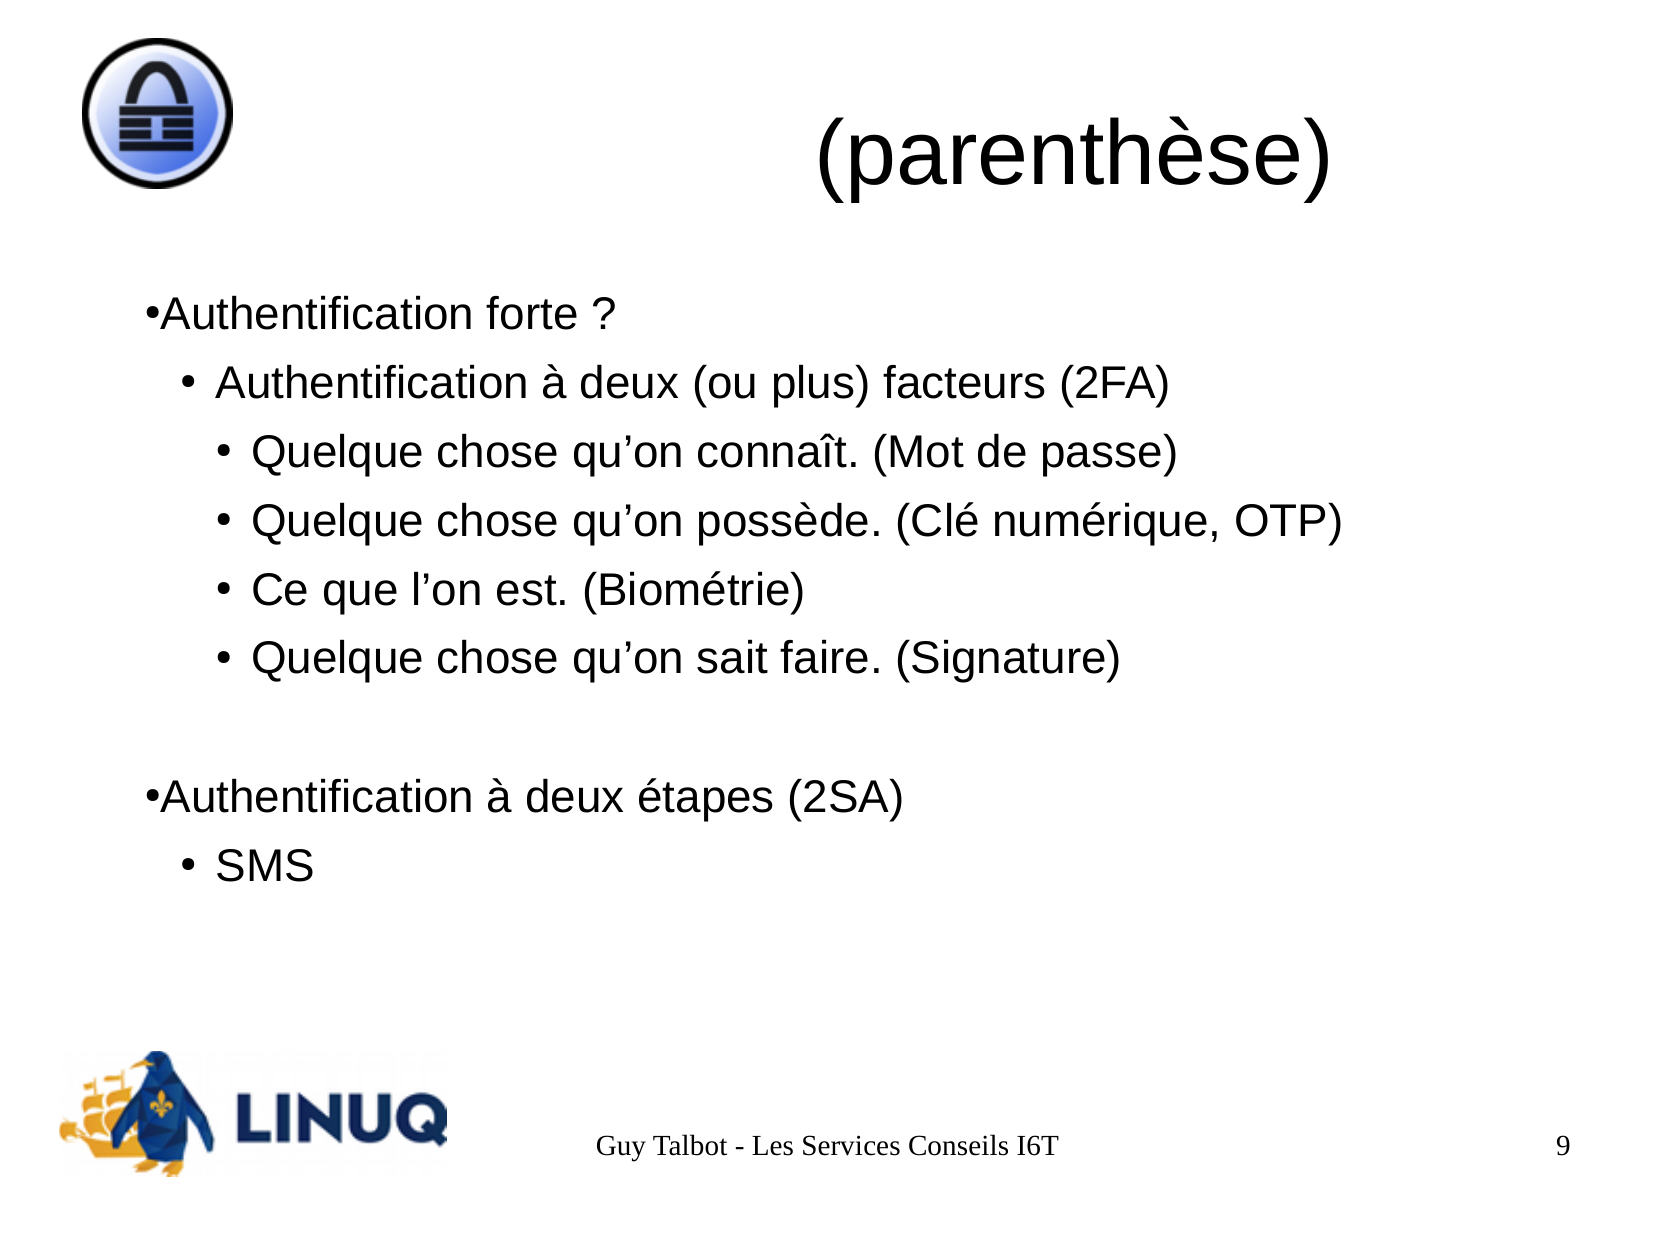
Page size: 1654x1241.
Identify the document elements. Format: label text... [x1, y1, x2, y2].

picture [82, 38, 233, 189]
title (parenthèse) [578, 49, 1571, 257]
text_box Authentification forte ? Authentification à deux (ou plus) facteurs (2FA) Quelque chose qu’on connaît. (Mot de passe) Quelque chose qu’on possède. (Clé numérique, OTP) Ce que l’on est. (Biométrie) Quelque chose qu’on sait faire. (Signature) Authentification à deux étapes (2SA) SMS [129, 280, 1536, 1100]
picture [59, 1051, 447, 1177]
